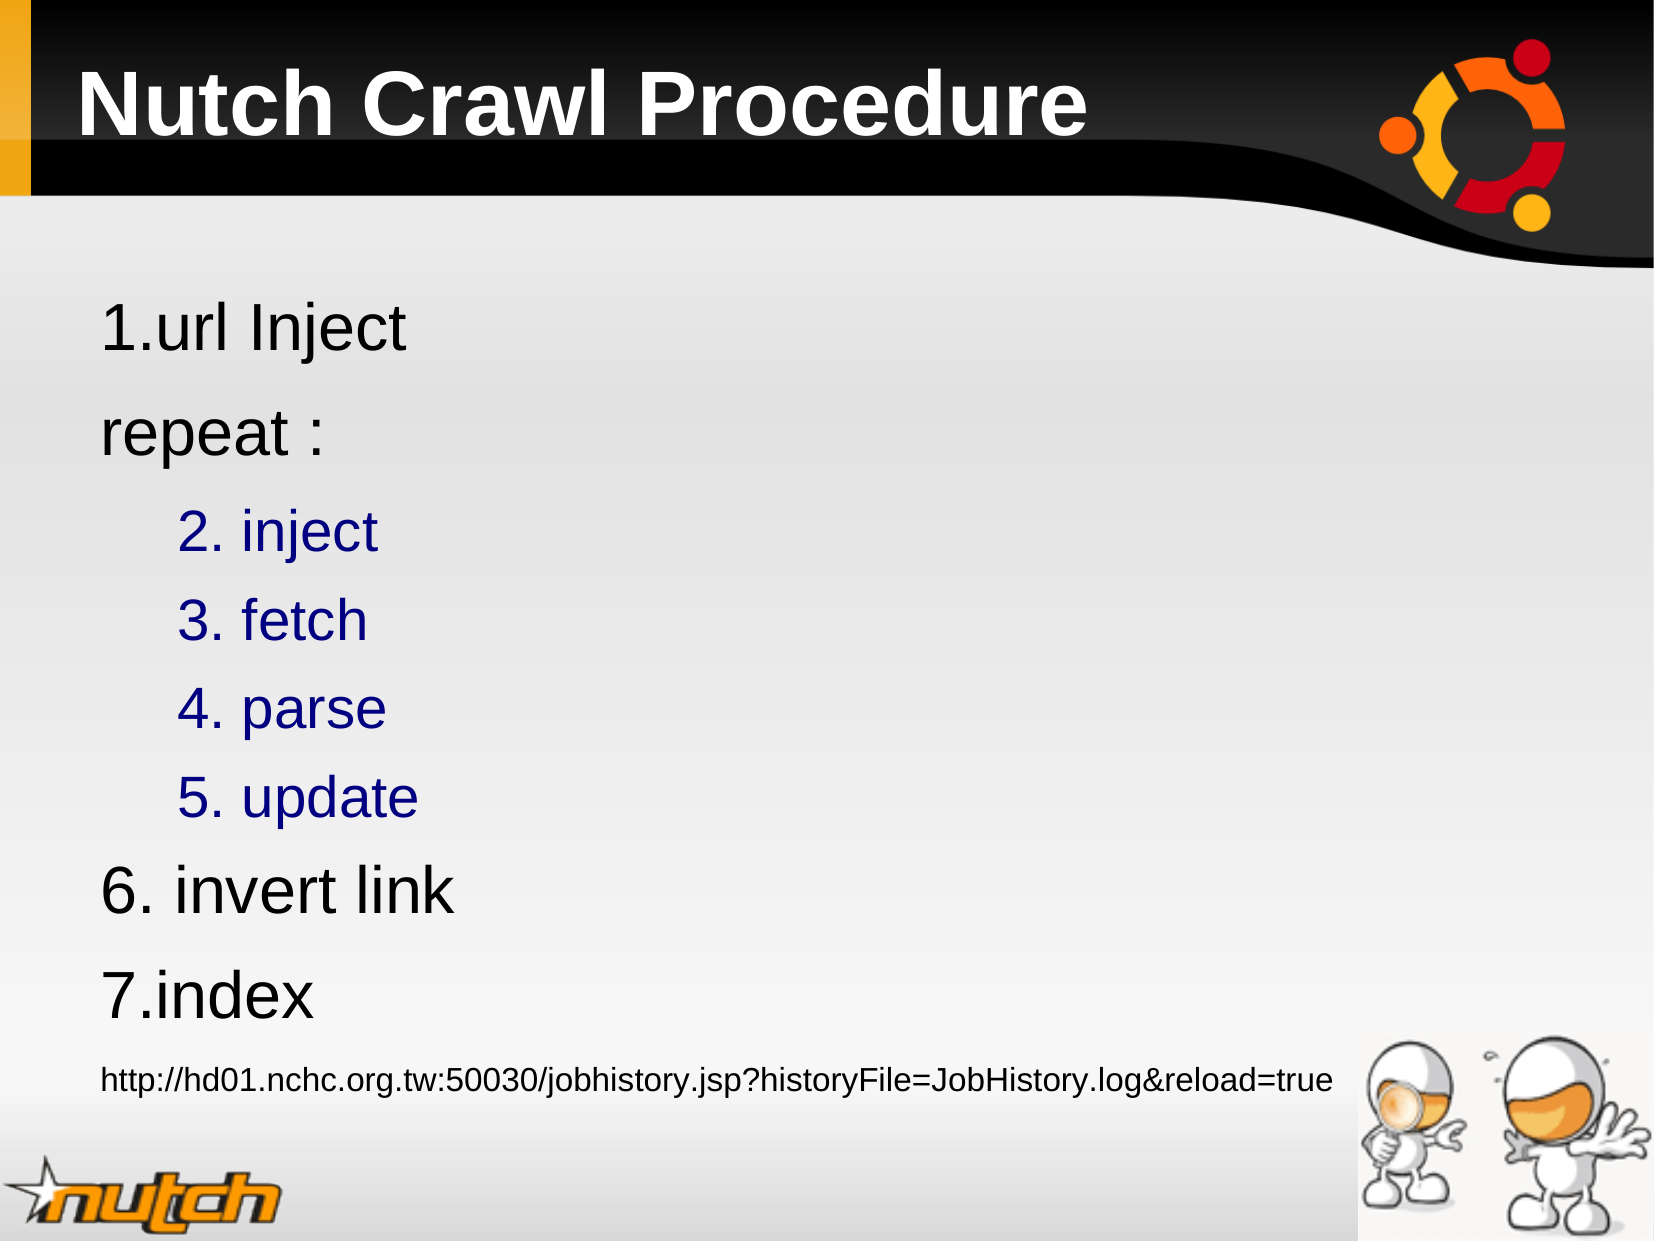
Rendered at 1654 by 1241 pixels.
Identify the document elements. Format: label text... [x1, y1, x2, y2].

picture [0, 0, 1654, 1241]
list 1.url Inject repeat : 2. inject 3. fetch 4. parse 5. update 6. invert link 7.index http://hd01.nchc.org.tw:50030/jobhistory.jsp?historyFile=JobHistory.log&reload=true [82, 290, 1571, 1099]
title Nutch Crawl Procedure [76, 7, 1565, 200]
